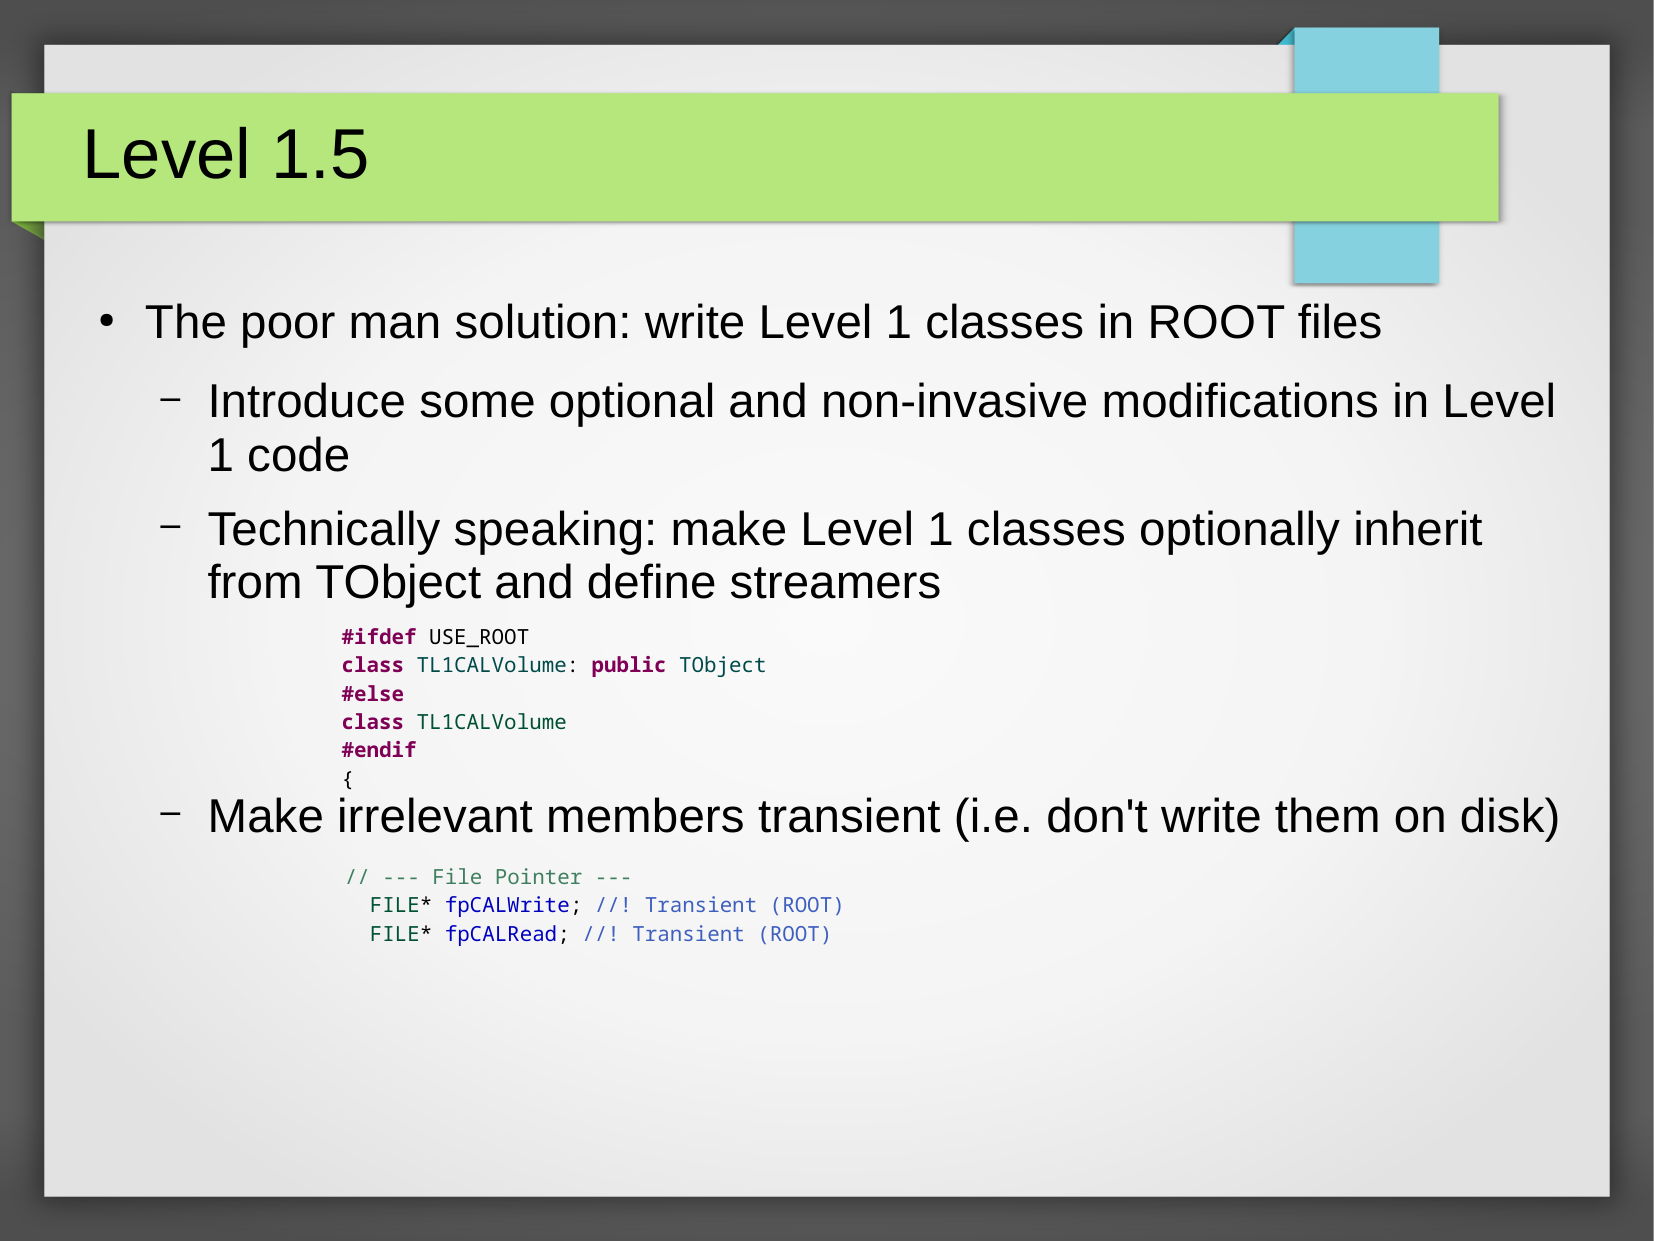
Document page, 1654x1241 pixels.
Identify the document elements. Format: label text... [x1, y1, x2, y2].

text_box // --- File Pointer --- FILE* fpCALWrite; //! Transient (ROOT) FILE* fpCALRead; //! Transient (ROOT) [330, 855, 860, 943]
text_box #ifdef USE_ROOT class TL1CALVolume: public TObject #else class TL1CALVolume #endif { [326, 615, 782, 776]
title Level 1.5 [82, 94, 1264, 213]
list The poor man solution: write Level 1 classes in ROOT files Introduce some optional and non-invasive modifications in Level 1 code Technically speaking: make Level 1 classes optionally inherit from TObject and define streamers Make irrelevant members transient (i.e. don't write them on disk) [82, 295, 1571, 1015]
picture [0, 0, 1654, 1241]
